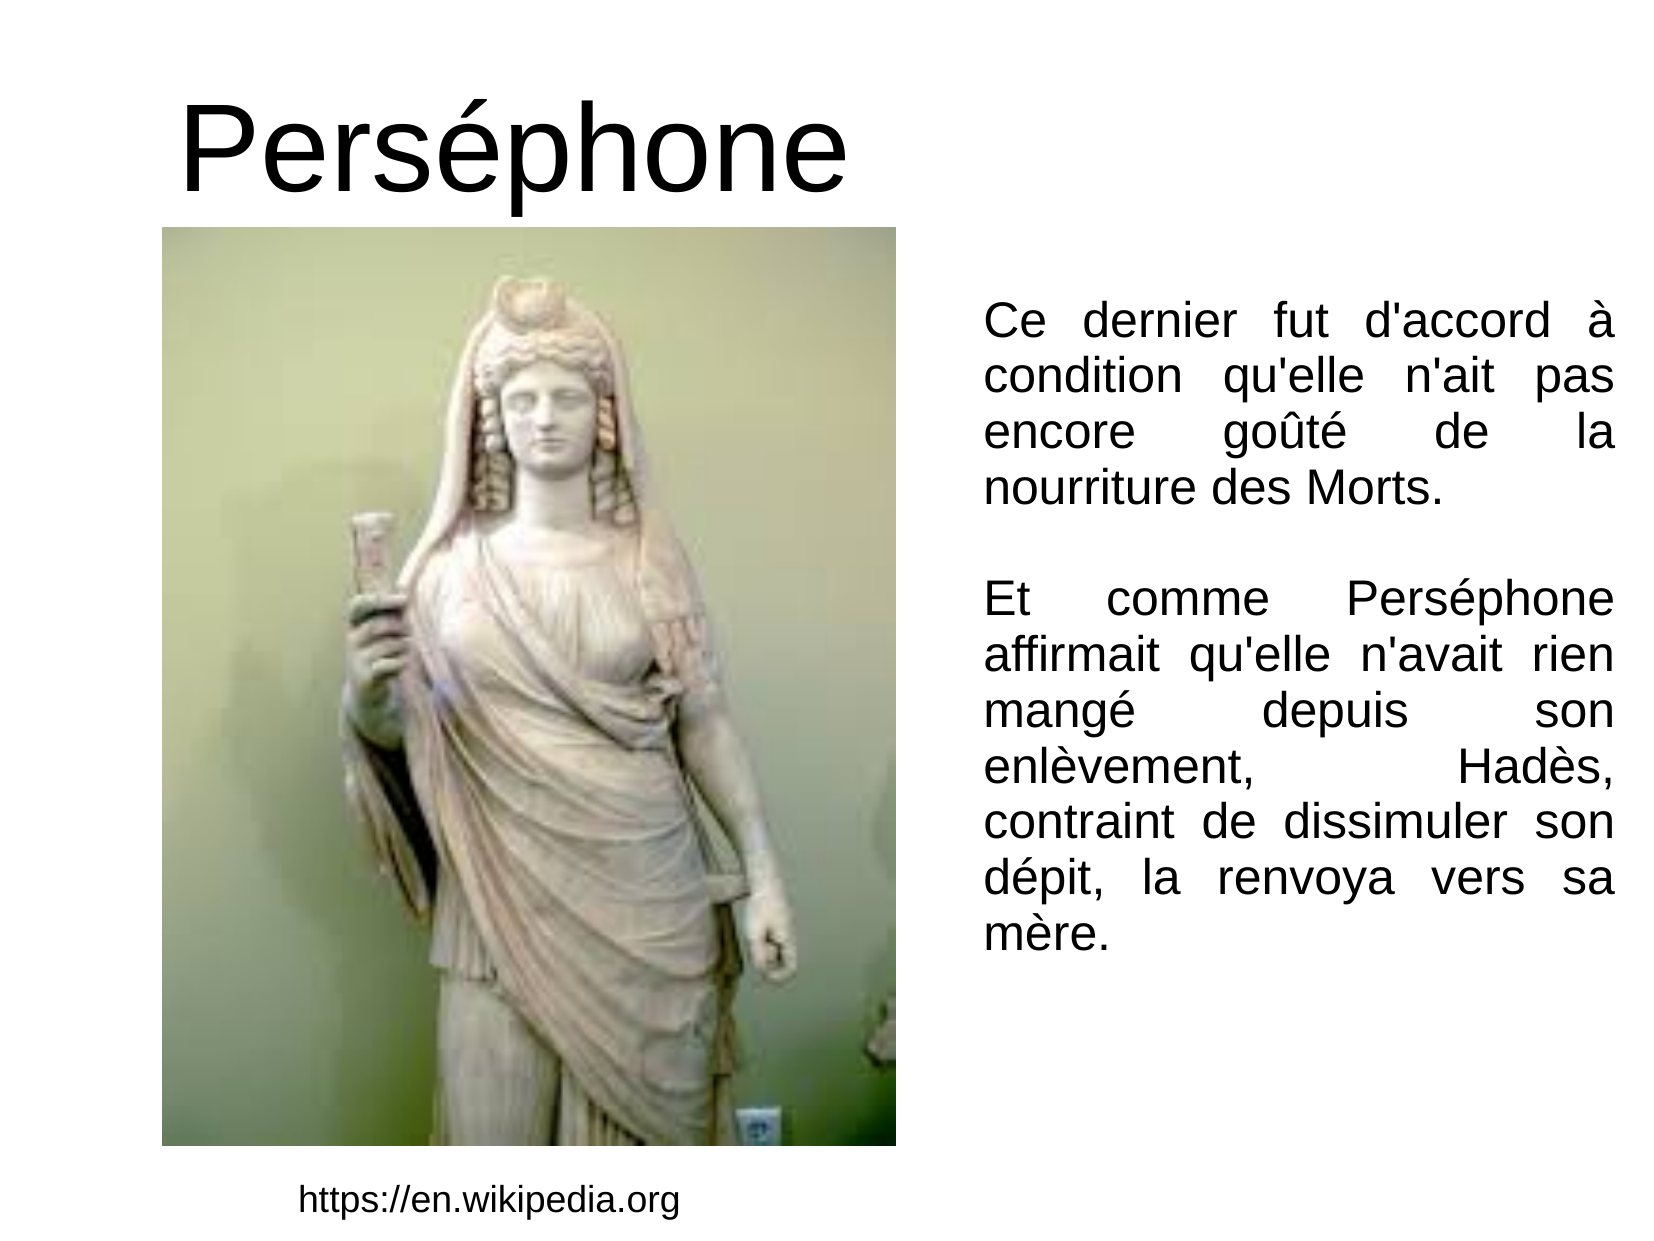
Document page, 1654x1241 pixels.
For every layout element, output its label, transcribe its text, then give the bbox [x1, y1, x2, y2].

text_box [956, 94, 1571, 404]
text_box Perséphone [162, 70, 1464, 226]
picture [162, 227, 896, 1146]
text_box [1027, 455, 1624, 681]
text_box https://en.wikipedia.org [283, 1171, 696, 1229]
text_box Ce dernier fut d'accord à condition qu'elle n'ait pas encore goûté de la nourriture des Morts. Et comme Perséphone affirmait qu'elle n'avait rien mangé depuis son enlèvement, Hadès, contraint de dissimuler son dépit, la renvoya vers sa mère. [968, 284, 1630, 1123]
